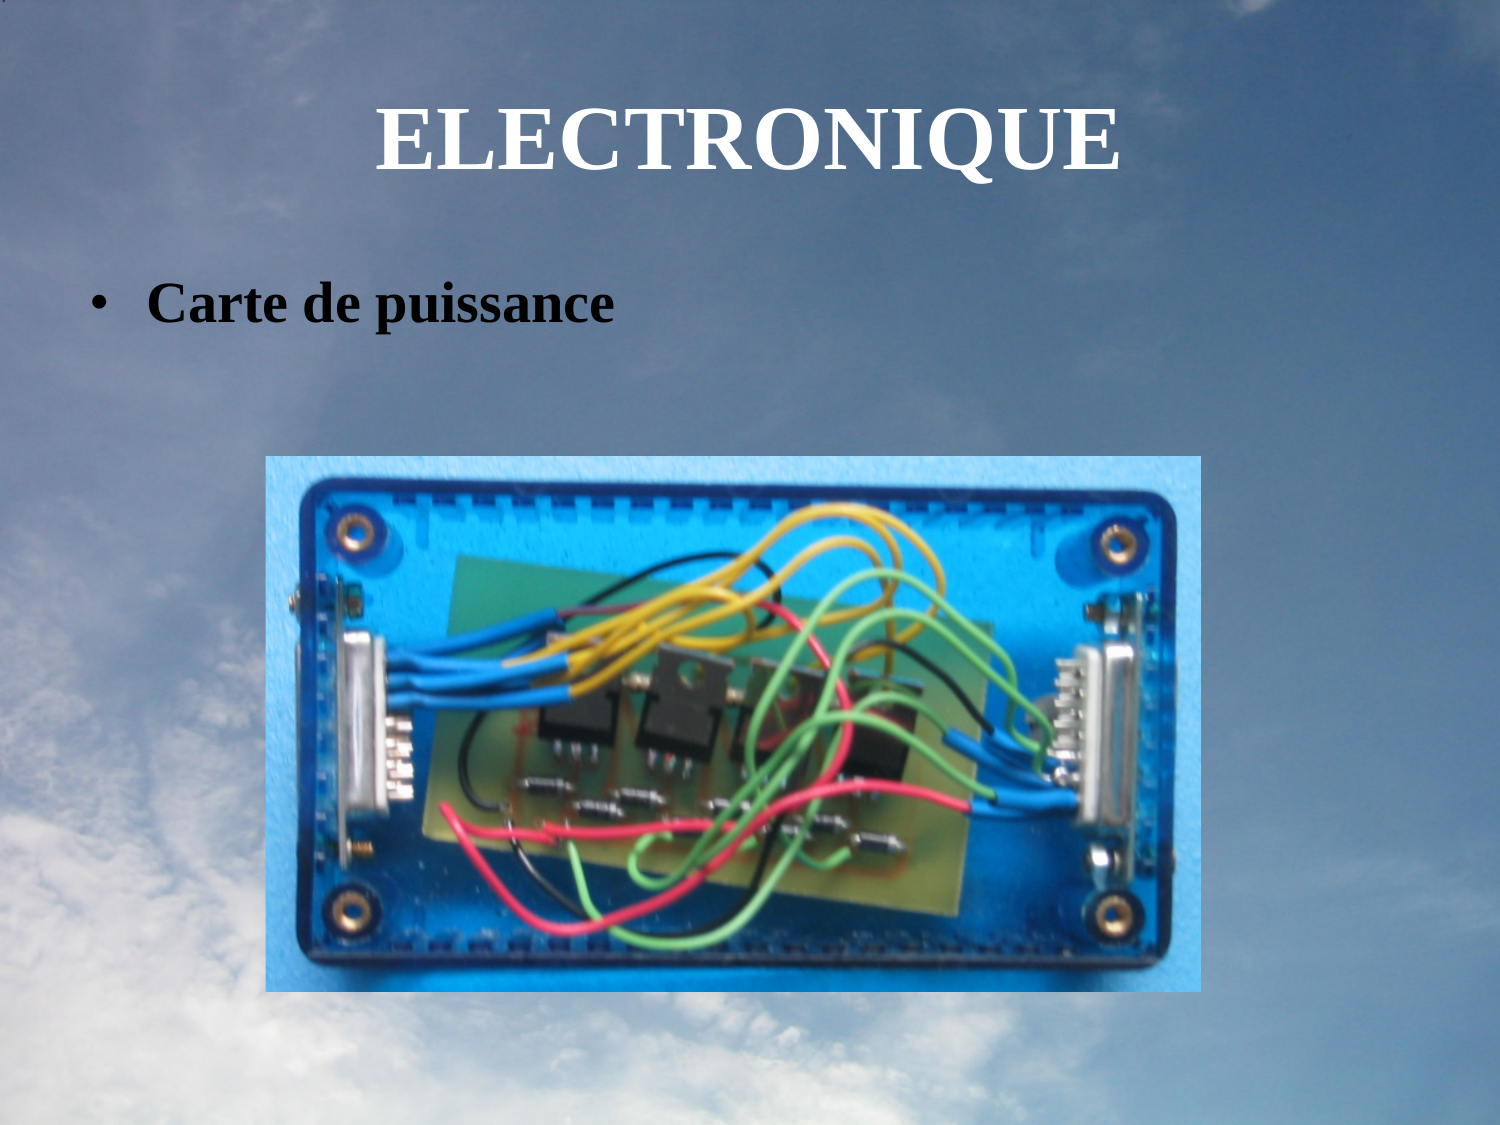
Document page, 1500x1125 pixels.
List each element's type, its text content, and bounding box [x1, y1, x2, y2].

title ELECTRONIQUE [75, 45, 1426, 233]
picture [0, 0, 1500, 1125]
list Carte de puissance [75, 262, 1426, 622]
